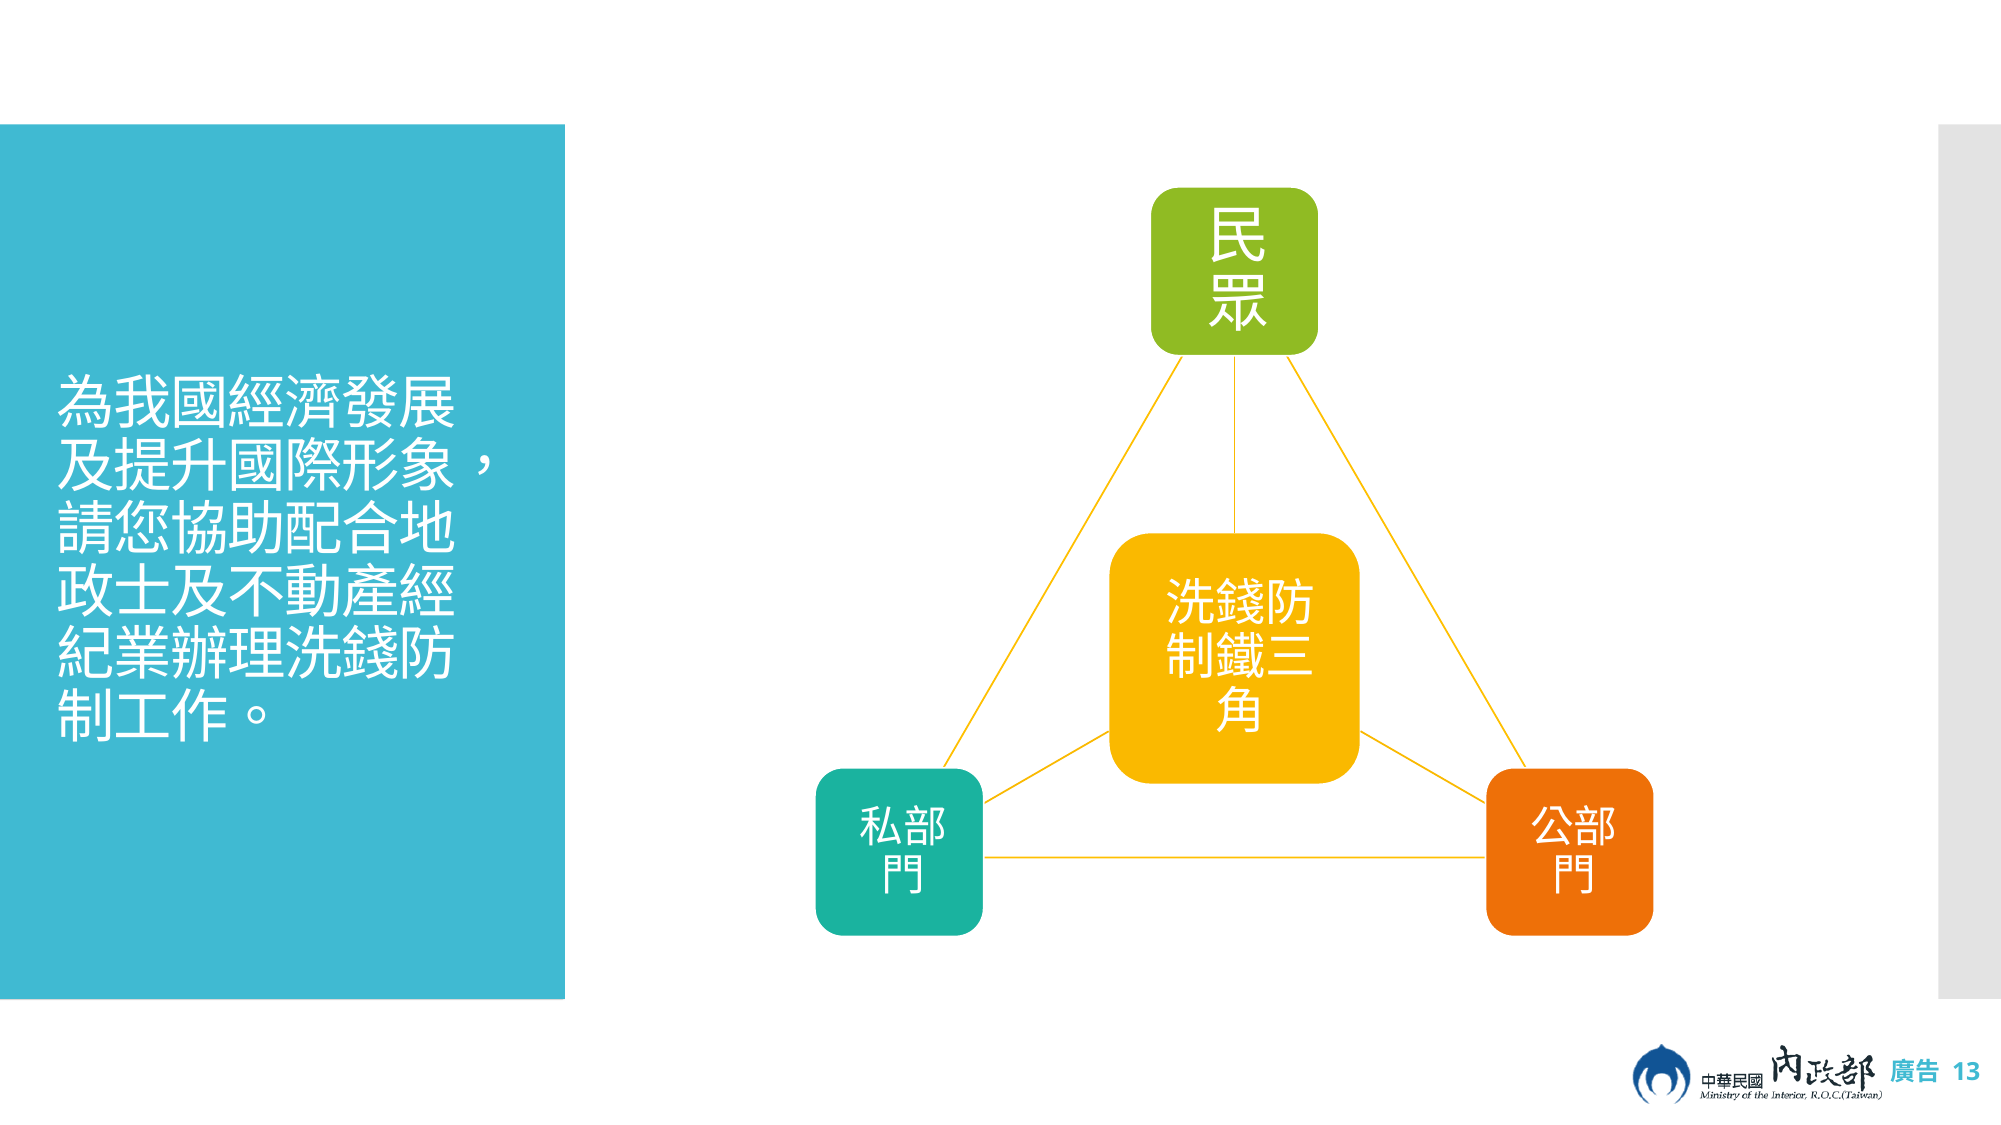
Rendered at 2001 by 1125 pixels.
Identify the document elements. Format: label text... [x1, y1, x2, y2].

text_box 洗錢防制鐵三角 [1108, 532, 1361, 785]
title 為我國經濟發展及提升國際形象，請您協助配合地政士及不動產經紀業辦理洗錢防制工作。 [41, 184, 525, 940]
text_box 民眾 [1150, 186, 1320, 356]
text_box 公部門 [1485, 767, 1655, 937]
text_box 私部門 [814, 767, 984, 937]
slide_number 廣告 <編號> [1744, 1042, 1996, 1103]
picture [1632, 1044, 1882, 1104]
